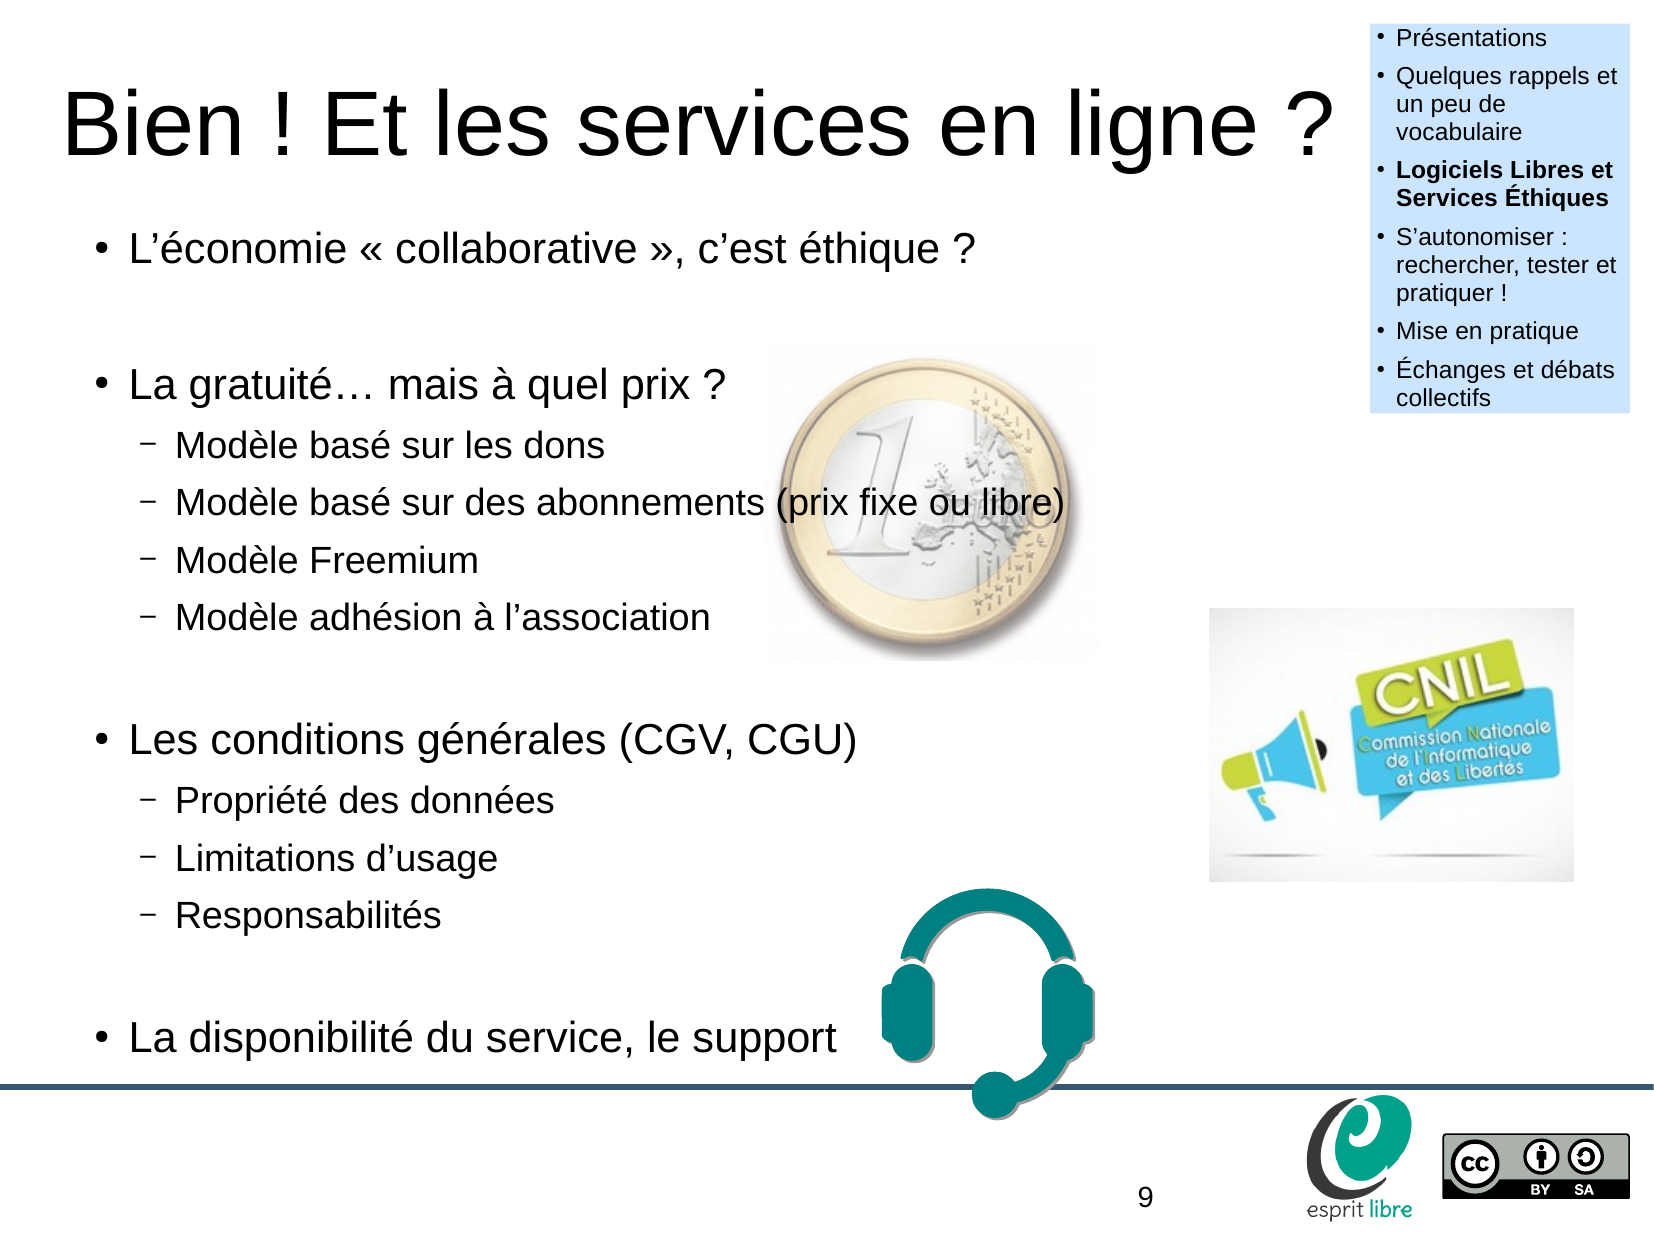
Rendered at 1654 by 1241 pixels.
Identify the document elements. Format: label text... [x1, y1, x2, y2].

picture [1293, 1092, 1424, 1223]
list L’économie « collaborative », c’est éthique ? La gratuité… mais à quel prix ? Modèle basé sur les dons Modèle basé sur des abonnements (prix fixe ou libre) Modèle Freemium Modèle adhésion à l’association Les conditions générales (CGV, CGU) Propriété des données Limitations d’usage Responsabilités La disponibilité du service, le support [82, 224, 1571, 1063]
list Présentations Quelques rappels et un peu de vocabulaire Logiciels Libres et Services Éthiques S’autonomiser : rechercher, tester et pratiquer ! Mise en pratique Échanges et débats collectifs [1370, 23, 1630, 414]
picture [866, 886, 1103, 1123]
title Bien ! Et les services en ligne ? [5, 19, 1394, 227]
